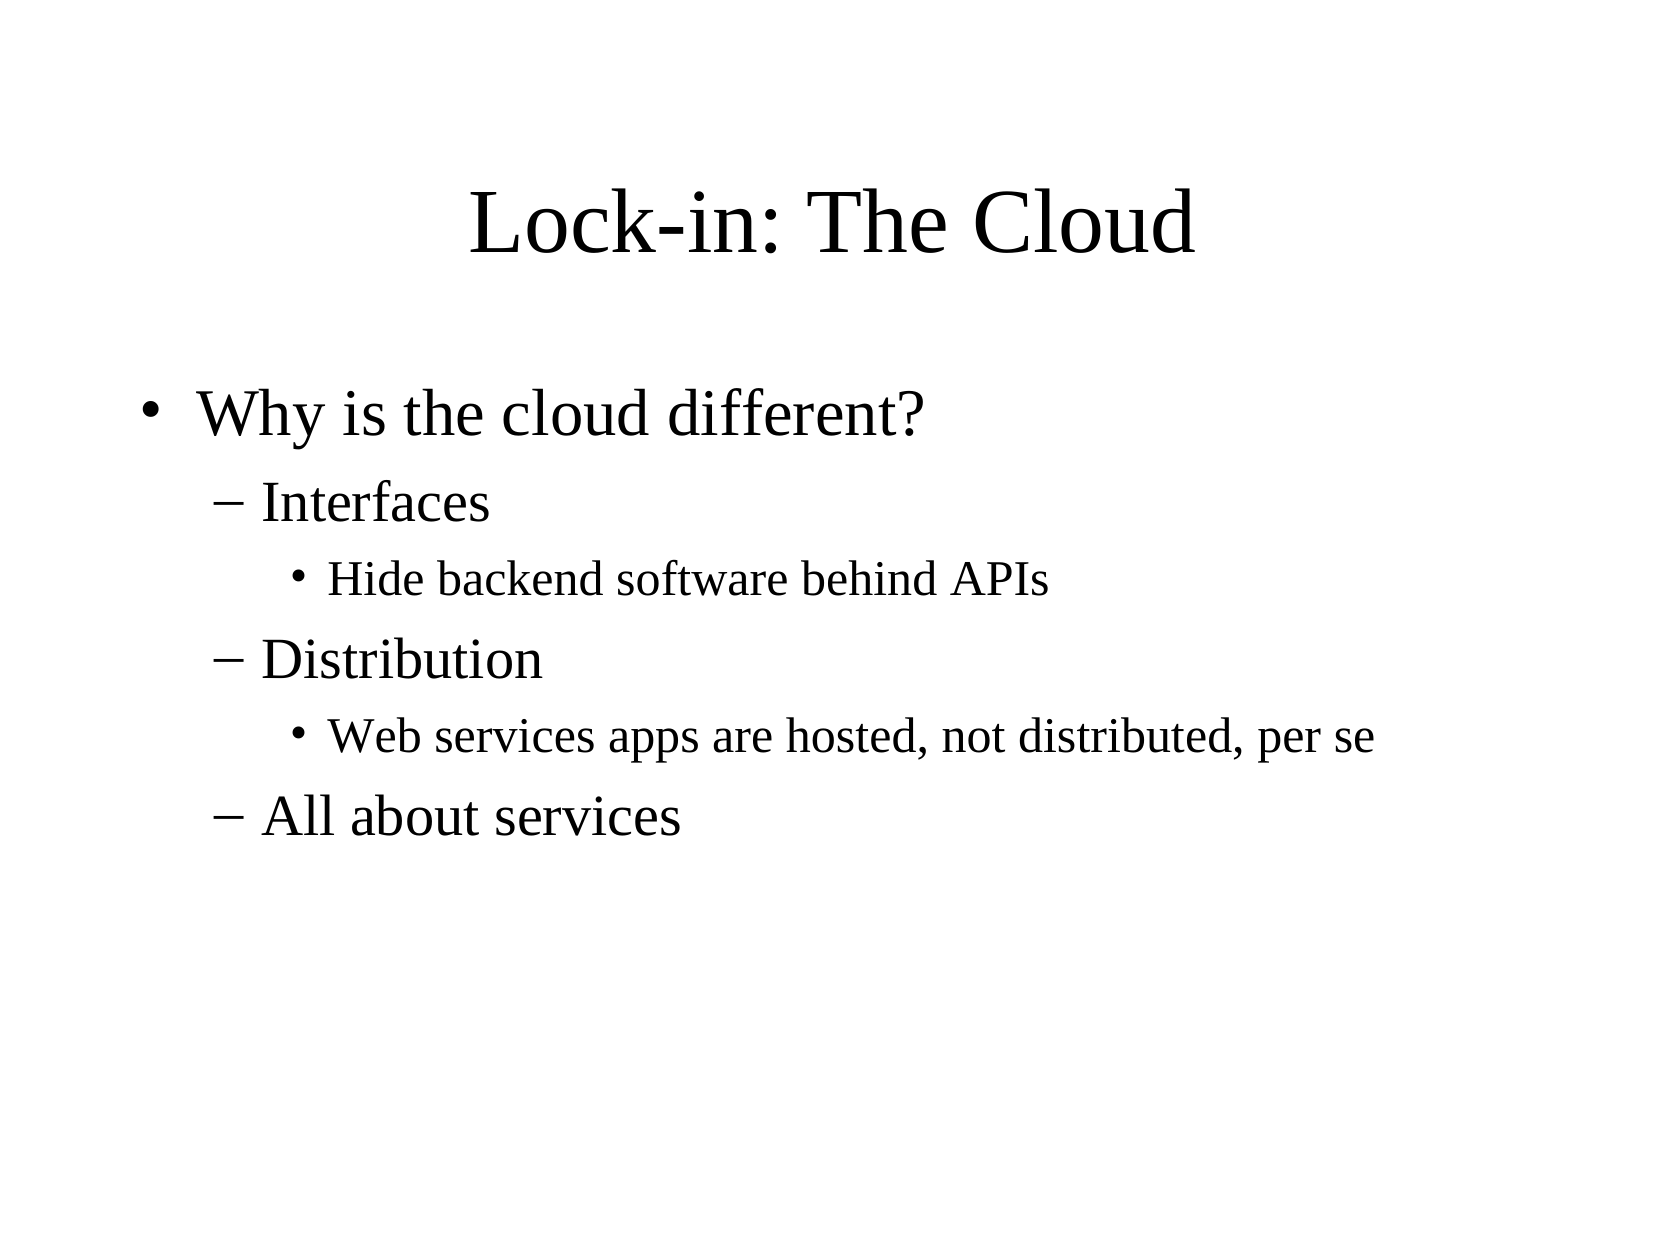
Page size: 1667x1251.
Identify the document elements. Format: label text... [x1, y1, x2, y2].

title Lock-in: The Cloud [124, 110, 1542, 320]
list Why is the cloud different? Interfaces Hide backend software behind APIs Distribution Web services apps are hosted, not distributed, per se All about services [124, 360, 1542, 1230]
